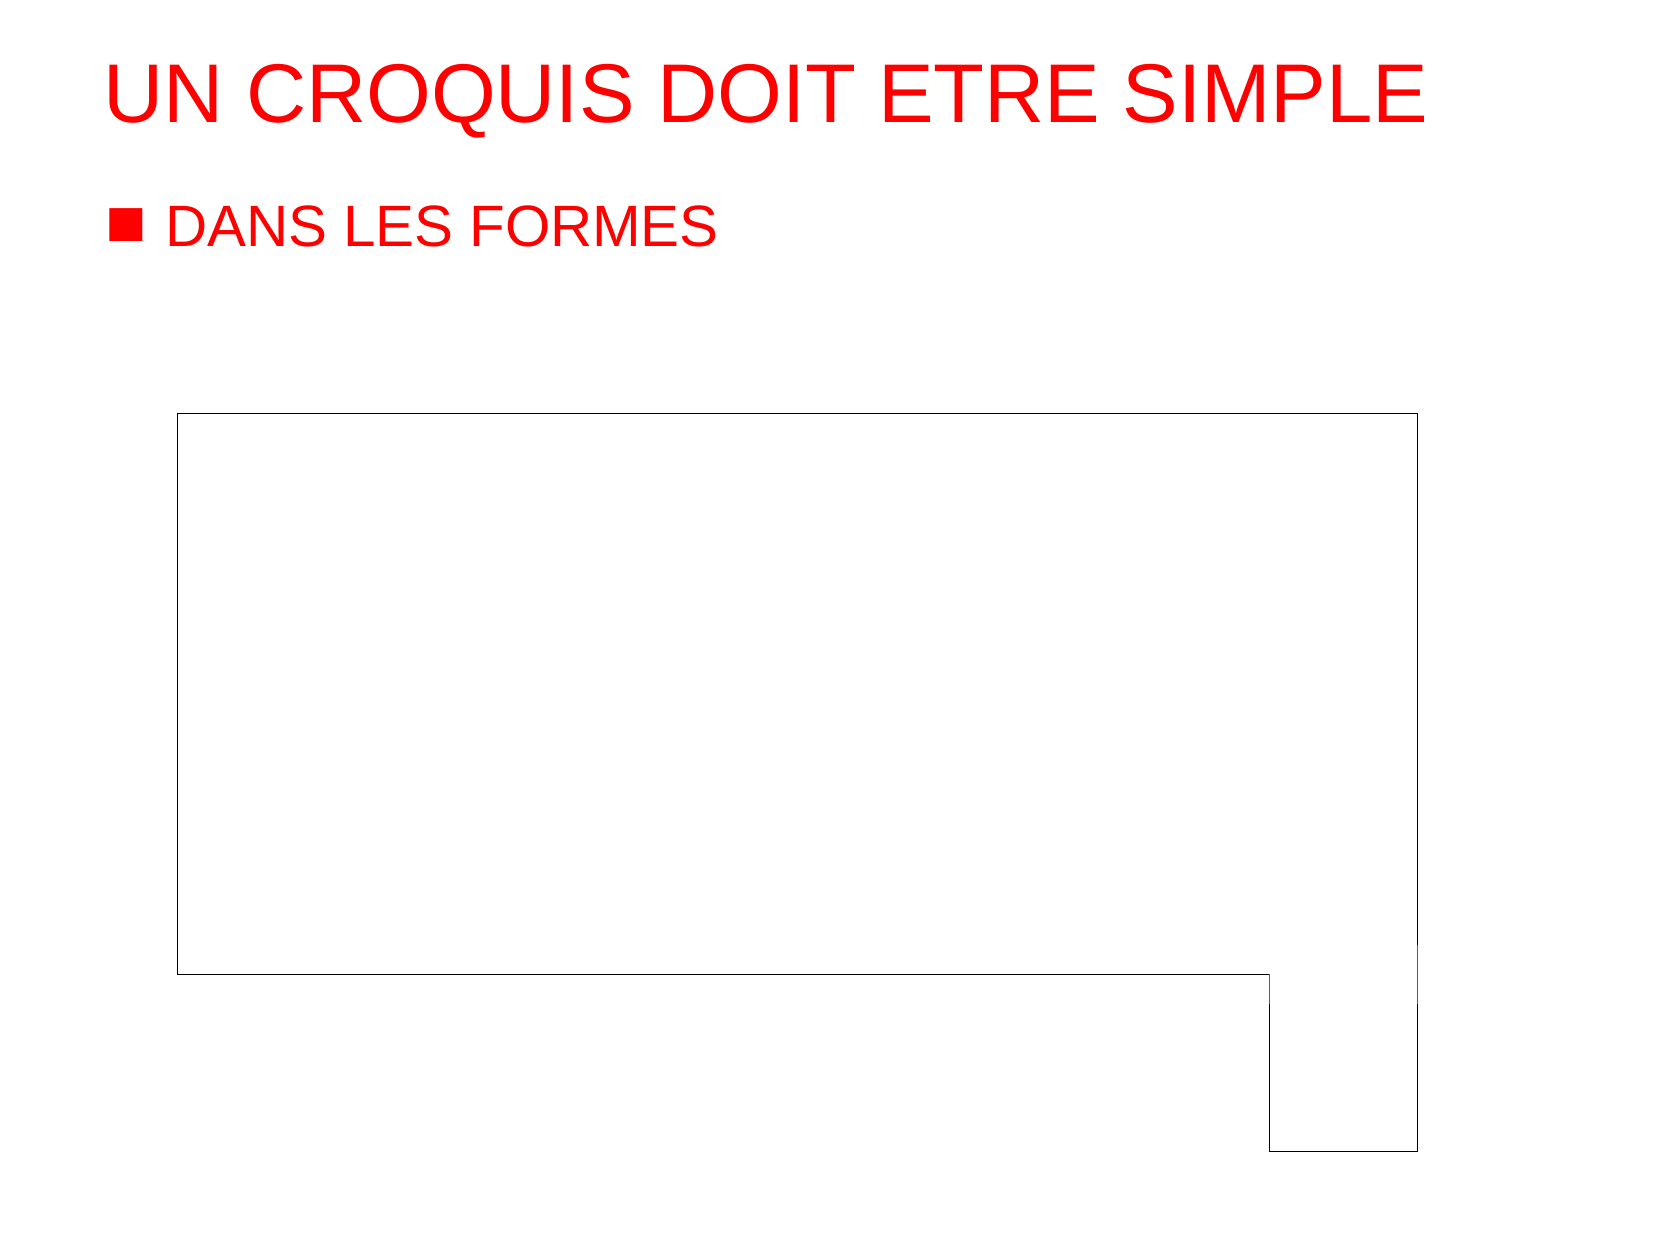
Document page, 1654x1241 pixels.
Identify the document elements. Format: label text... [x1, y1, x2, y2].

text_box  DANS LES FORMES [88, 186, 945, 266]
text_box [177, 413, 1418, 1152]
text_box UN CROQUIS DOIT ETRE SIMPLE [88, 39, 1565, 148]
